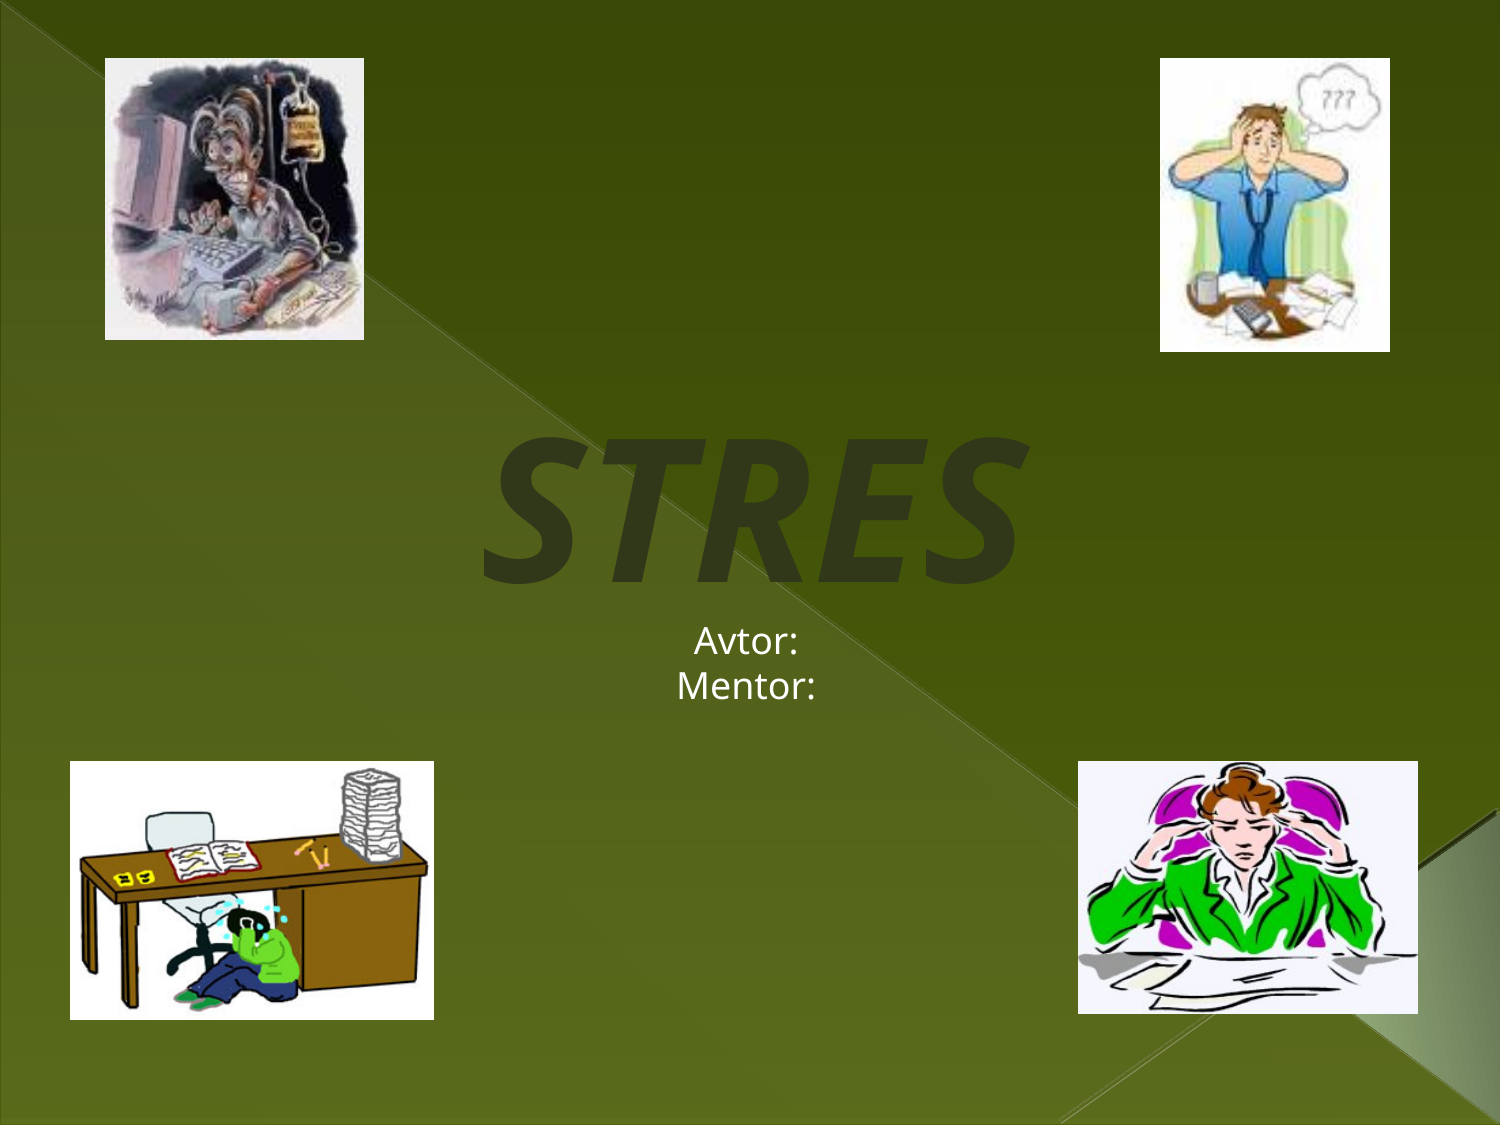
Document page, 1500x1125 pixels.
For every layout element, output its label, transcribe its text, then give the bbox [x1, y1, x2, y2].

picture [105, 58, 364, 340]
picture [1078, 761, 1418, 1014]
picture [1160, 58, 1390, 352]
text_box Avtor: Mentor: [398, 609, 1114, 715]
text_box STRES [464, 374, 1044, 609]
picture [70, 761, 434, 1020]
